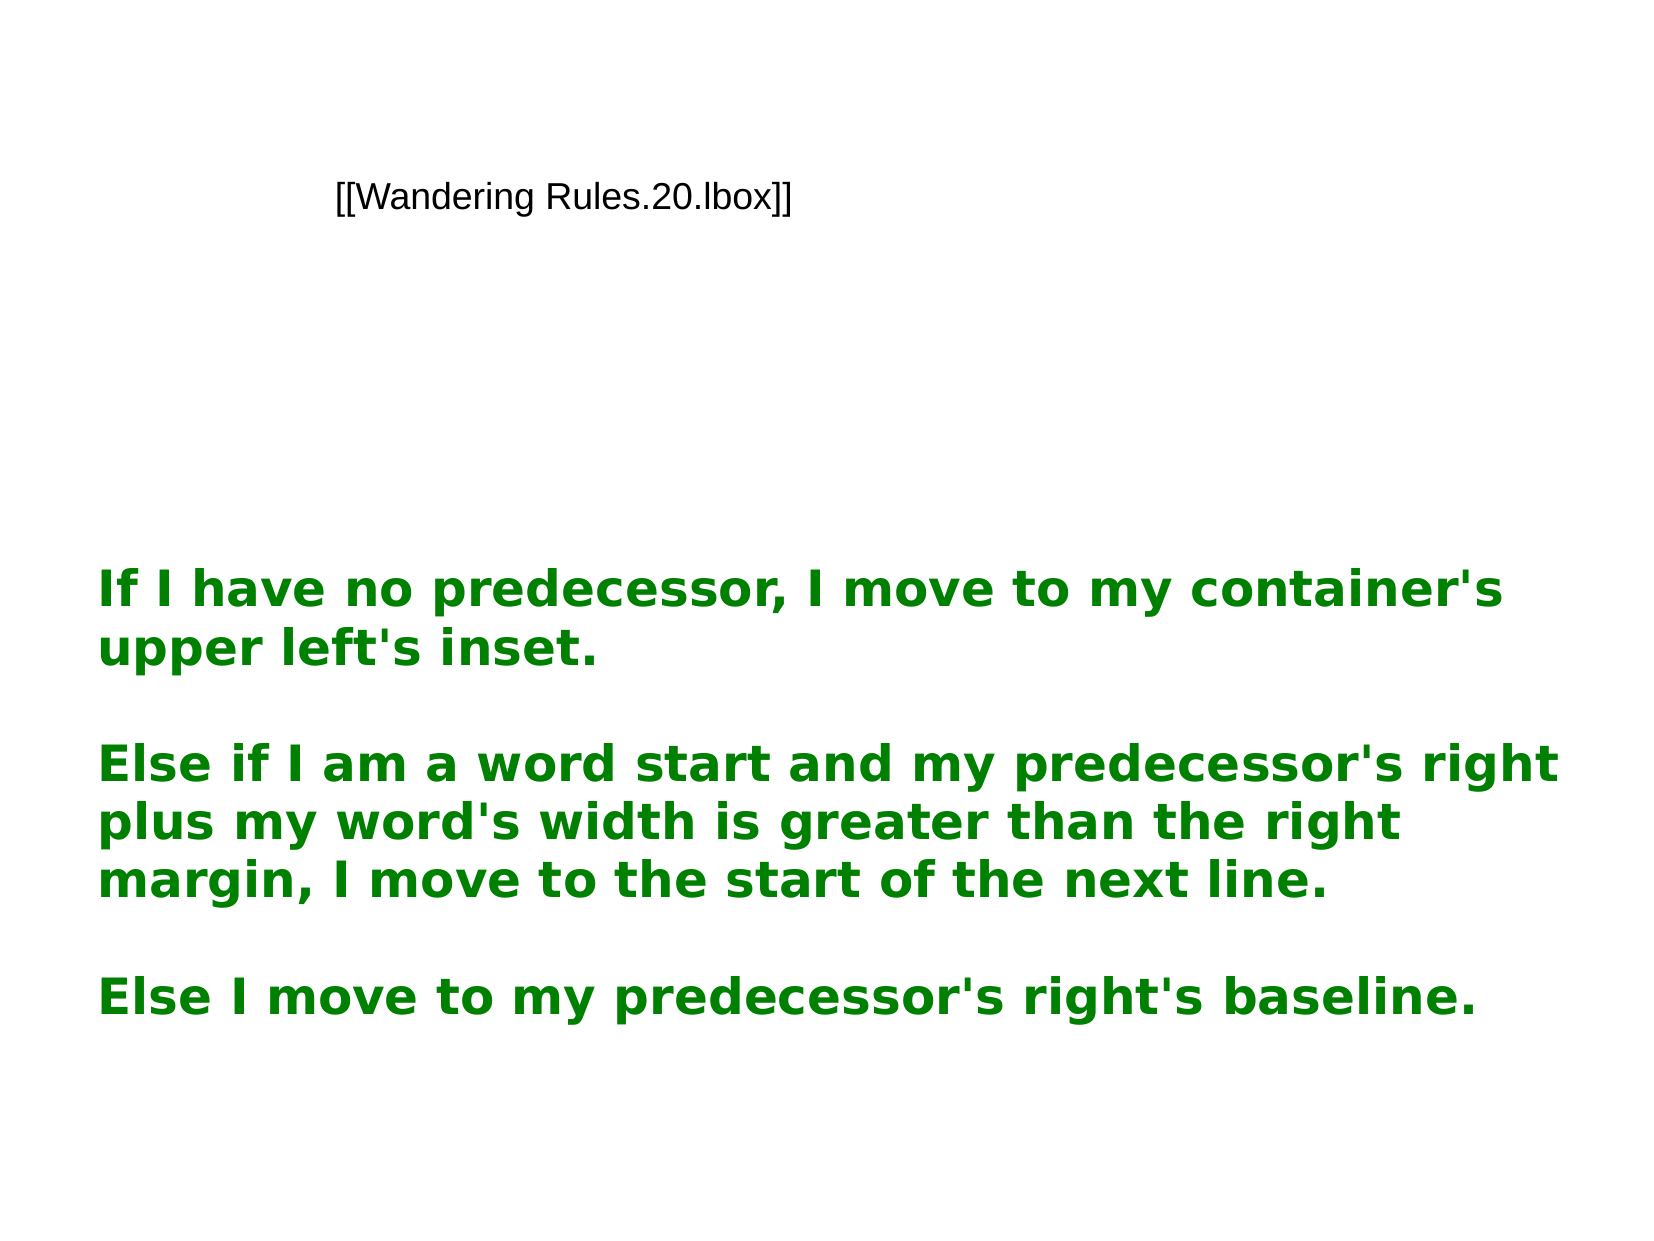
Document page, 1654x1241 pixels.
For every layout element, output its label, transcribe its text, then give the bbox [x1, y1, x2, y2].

text_box If I have no predecessor, I move to my container's upper left's inset. Else if I am a word start and my predecessor's right plus my word's width is greater than the right margin, I move to the start of the next line. Else I move to my predecessor's right's baseline. [82, 552, 1598, 1121]
text_box [[Wandering Rules.20.lbox]] [320, 168, 1259, 226]
